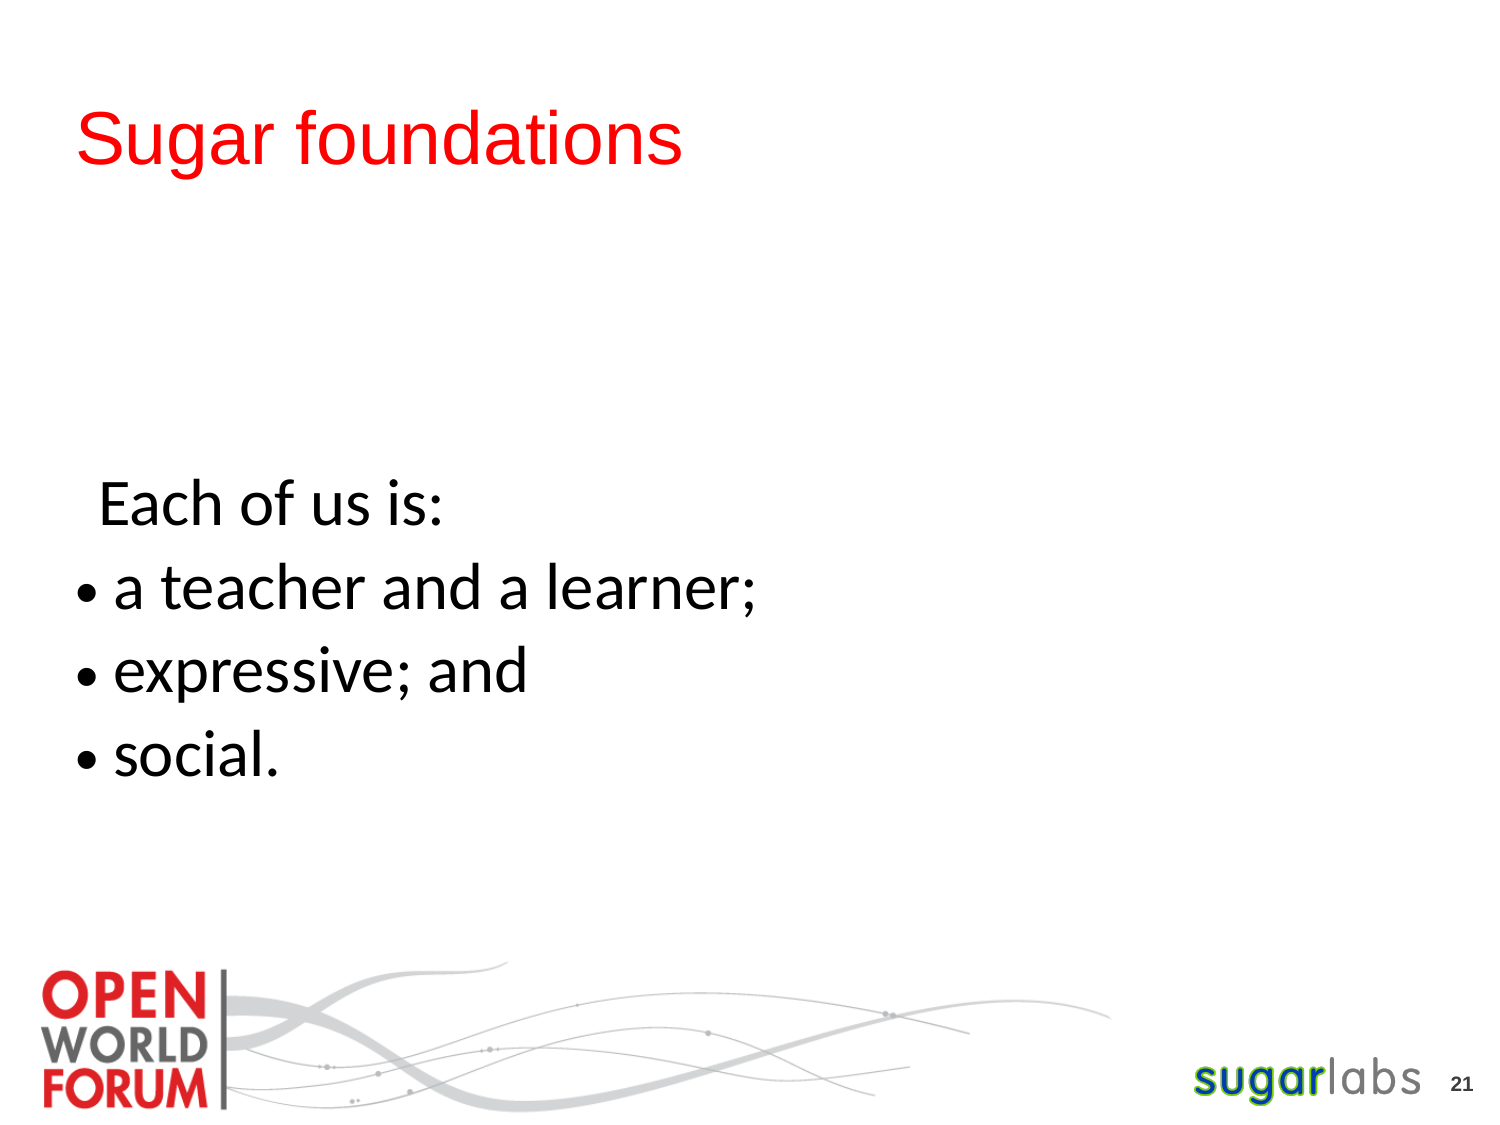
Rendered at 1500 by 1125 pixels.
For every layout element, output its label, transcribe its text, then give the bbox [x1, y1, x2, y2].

picture [1194, 1057, 1420, 1106]
picture [41, 957, 1112, 1119]
title Sugar foundations [75, 44, 1425, 233]
subtitle Each of us is: a teacher and a learner; expressive; and social. [75, 263, 1425, 1006]
